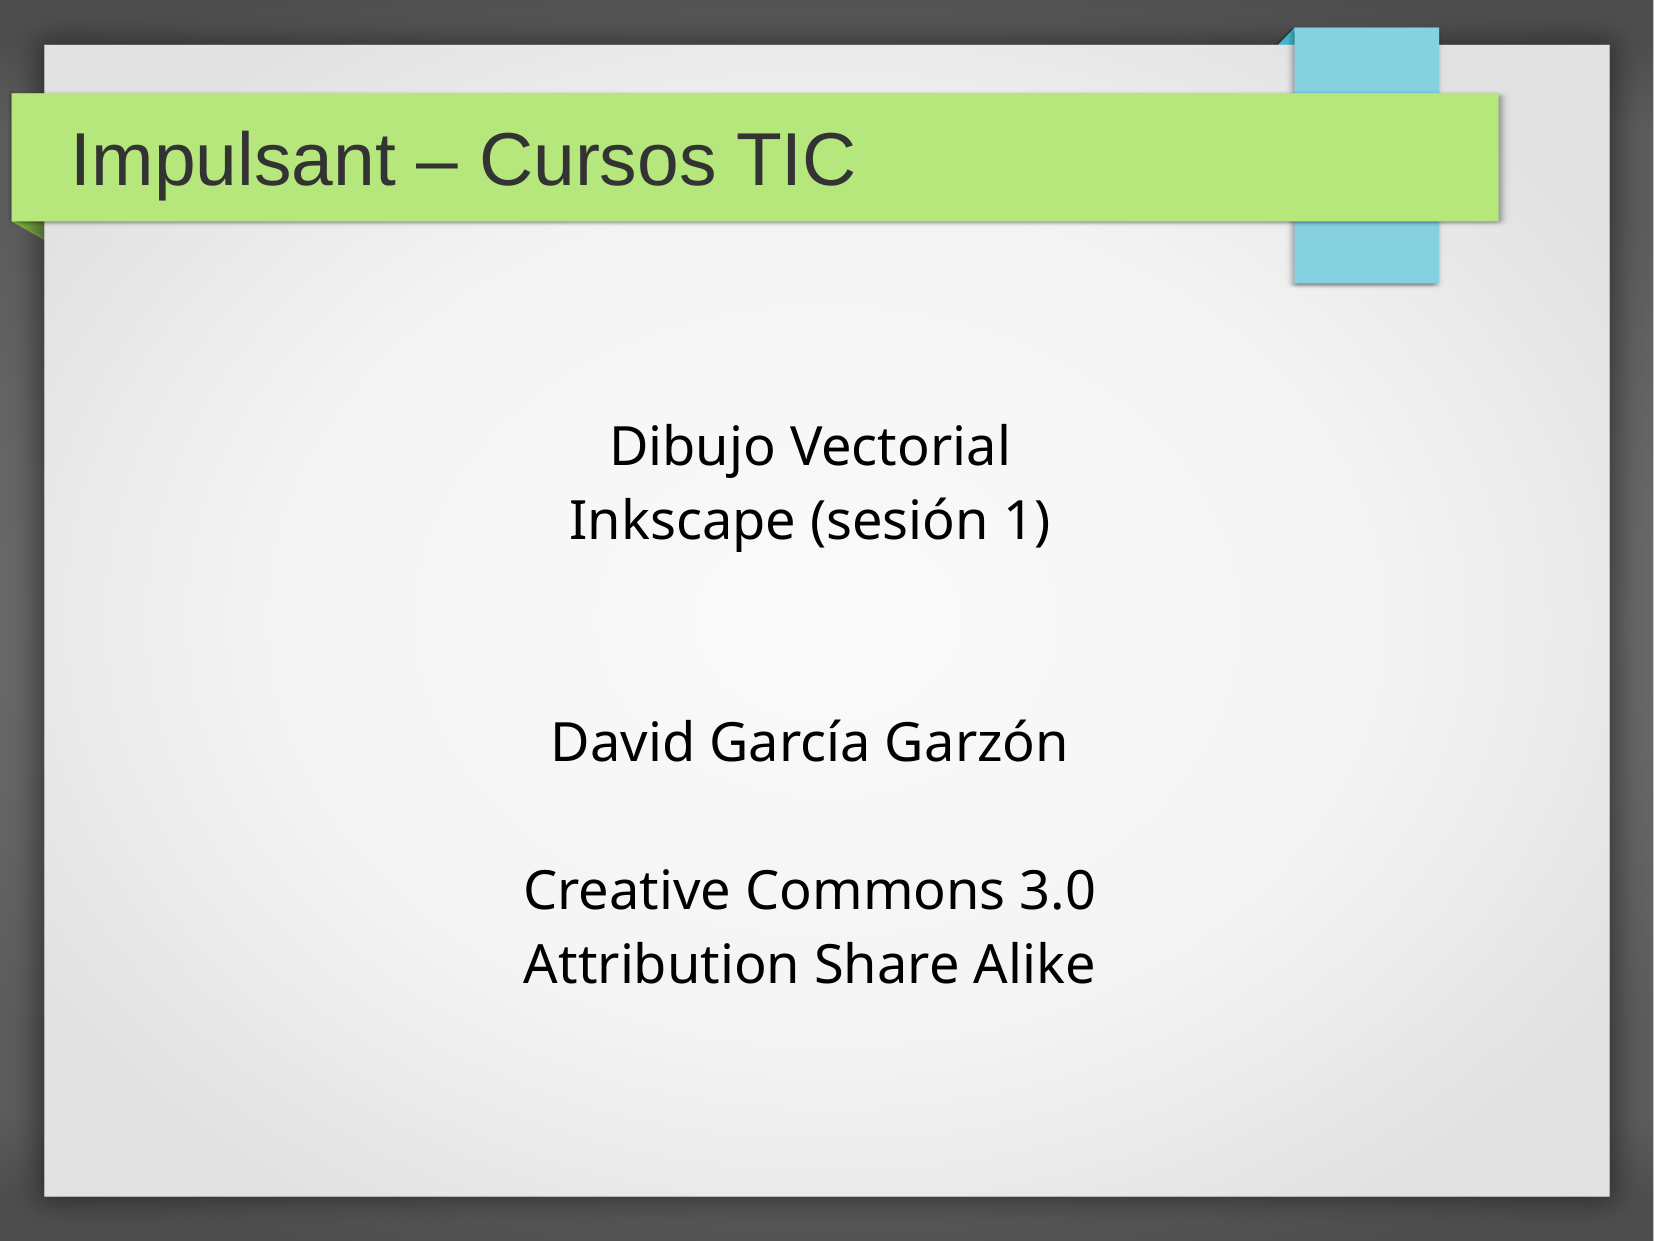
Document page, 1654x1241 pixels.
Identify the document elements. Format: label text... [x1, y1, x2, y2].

picture [0, 0, 1654, 1241]
subtitle Dibujo Vectorial Inkscape (sesión 1) David García Garzón Creative Commons 3.0 Attribution Share Alike [82, 343, 1538, 1063]
title Impulsant – Cursos TIC [70, 106, 1229, 213]
